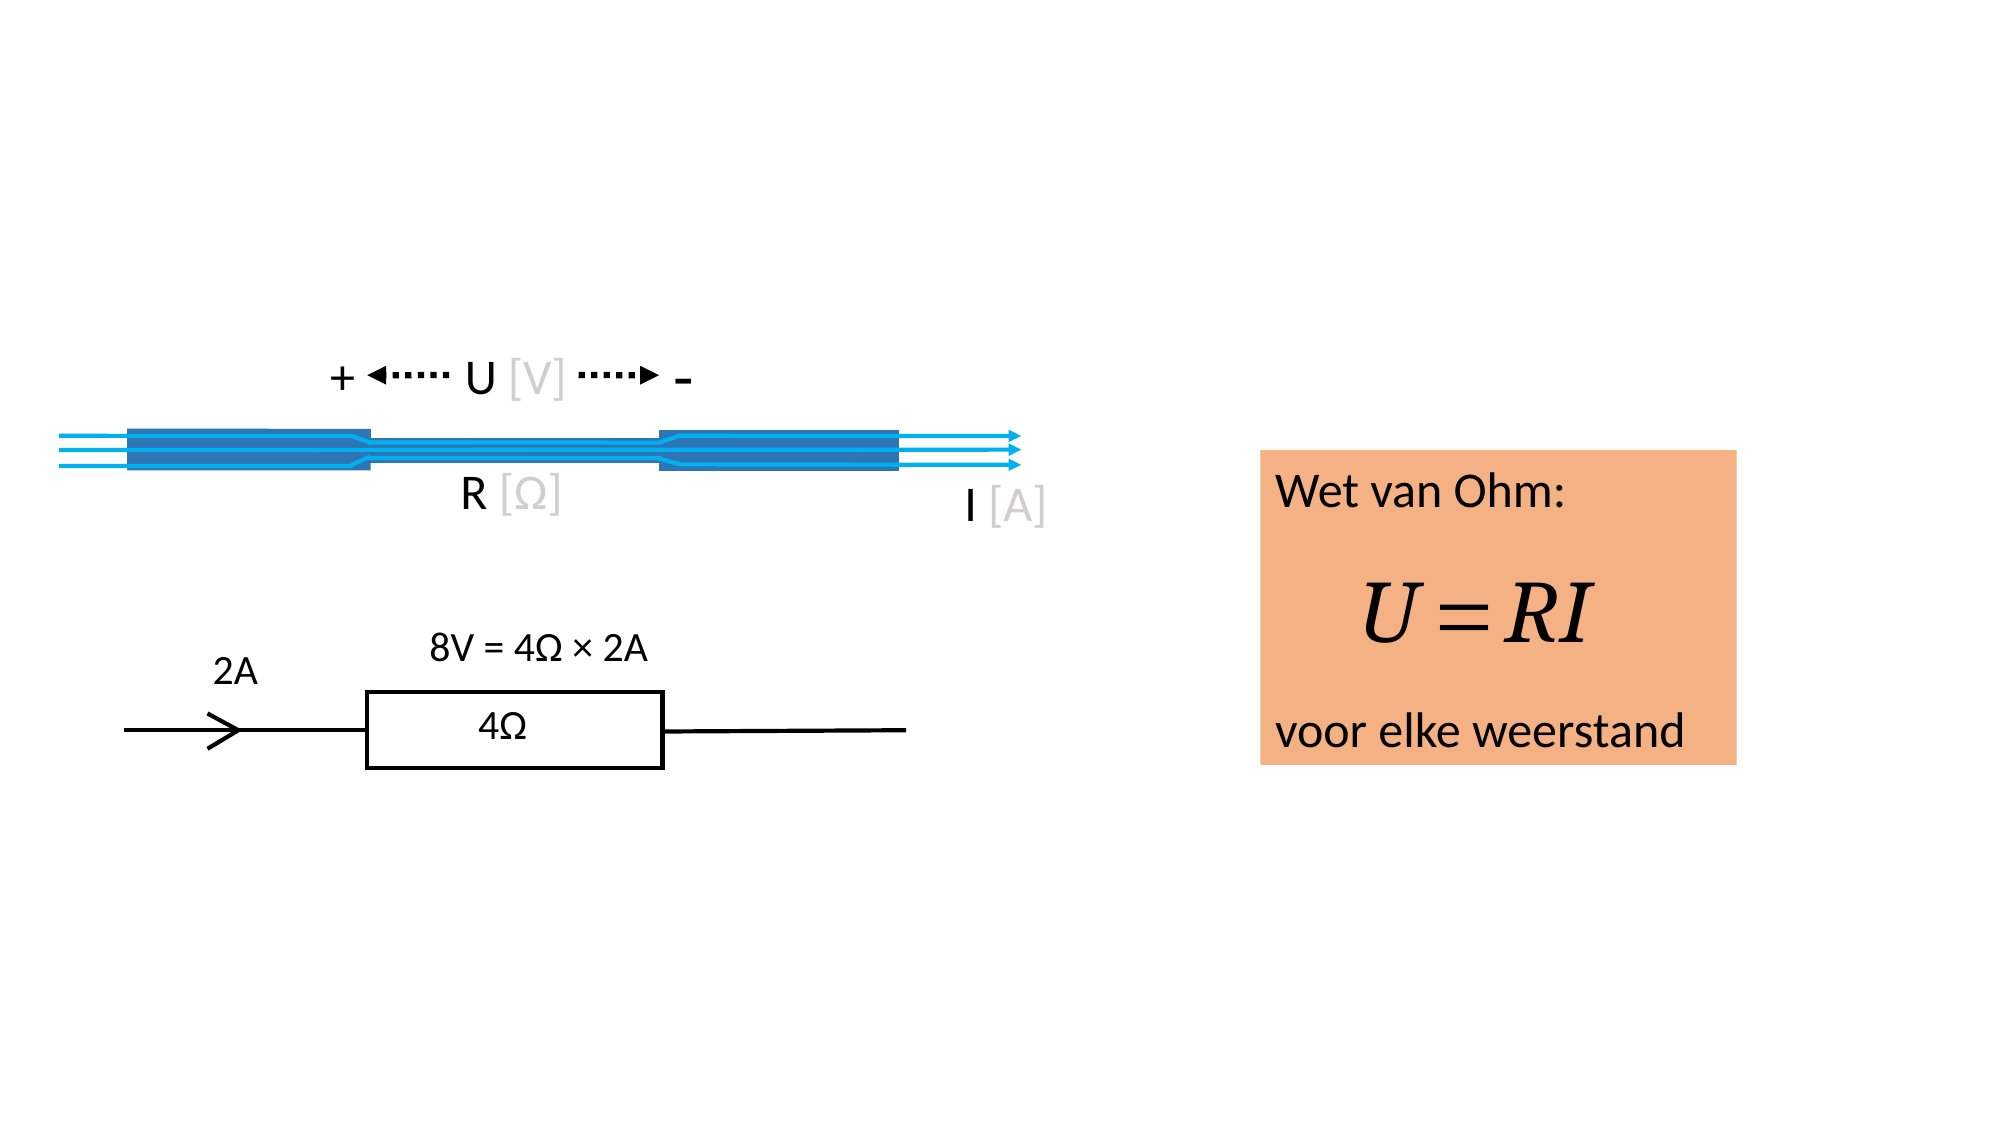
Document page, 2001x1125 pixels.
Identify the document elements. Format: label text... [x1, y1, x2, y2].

text_box - [658, 326, 728, 422]
text_box U [V] [449, 336, 582, 412]
chart [1353, 554, 1606, 668]
text_box 4Ω [463, 690, 563, 755]
text_box R [Ω] [445, 463, 578, 527]
text_box Wet van Ohm: voor elke weerstand [1260, 450, 1737, 765]
text_box 2A [197, 635, 295, 701]
text_box + [315, 336, 390, 412]
text_box 8V = 4Ω × 2A [414, 612, 664, 678]
text_box I [A] [949, 464, 1126, 540]
